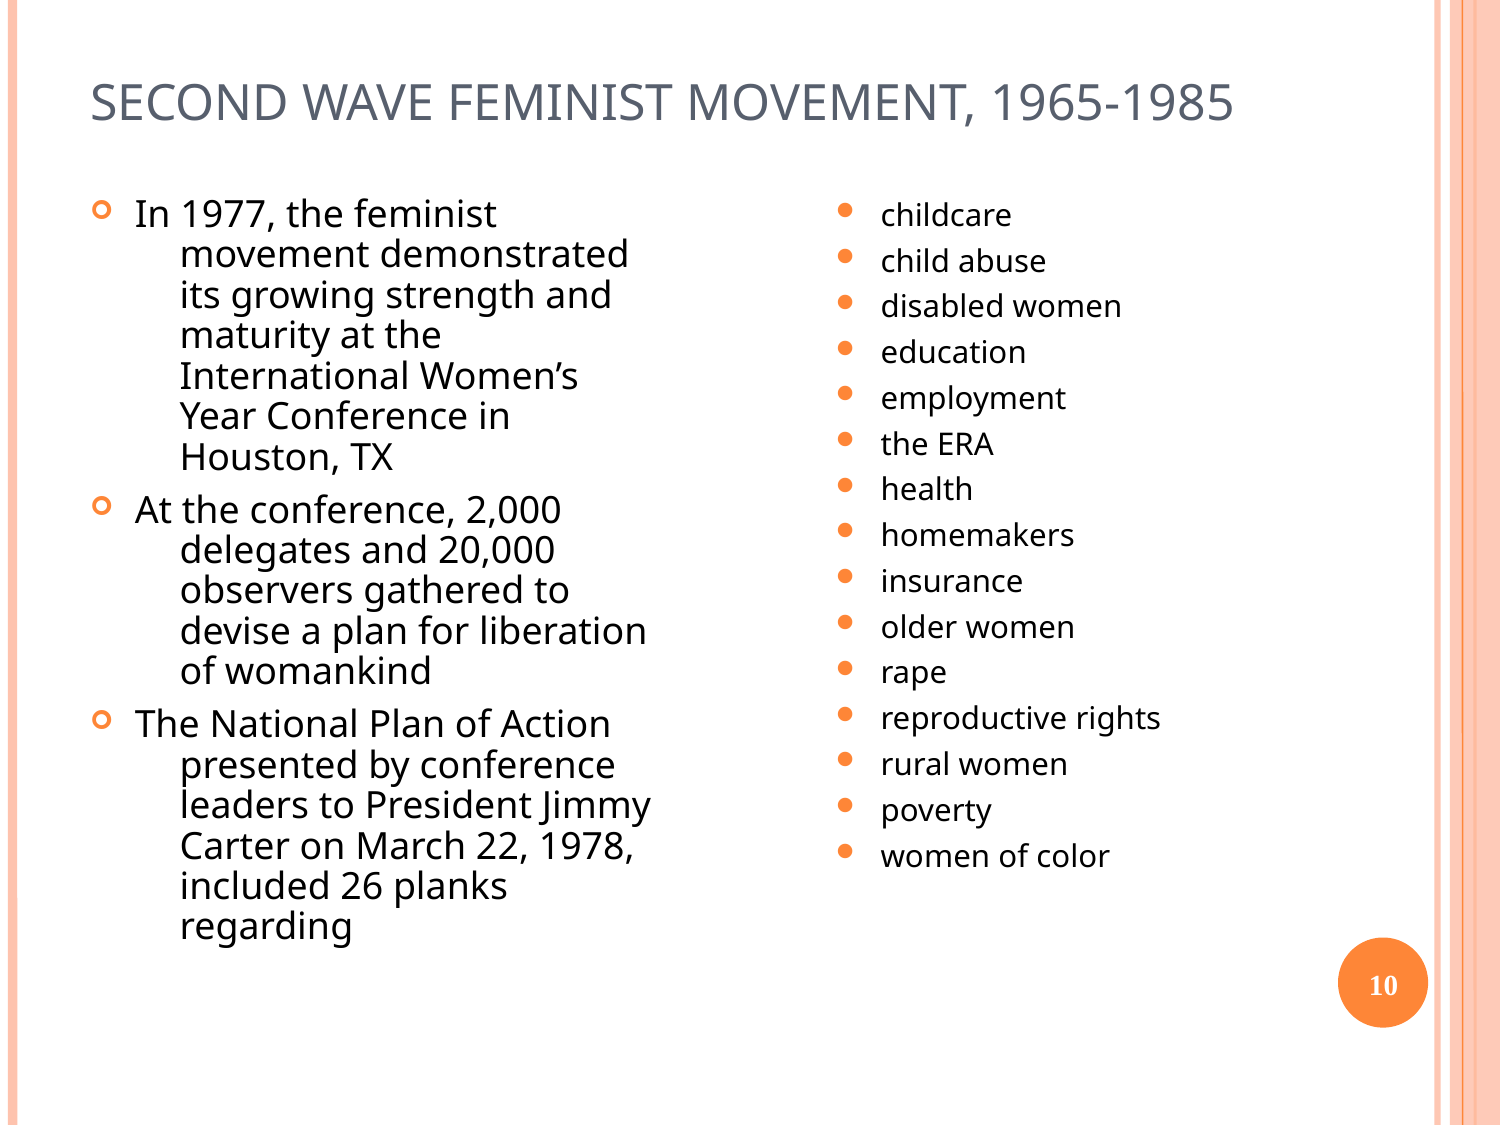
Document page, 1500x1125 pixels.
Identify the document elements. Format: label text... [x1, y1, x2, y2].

list childcare child abuse disabled women education employment the ERA health homemakers insurance older women rape reproductive rights rural women poverty women of color [700, 187, 1301, 1013]
list In 1977, the feminist movement demonstrated its growing strength and maturity at the International Women’s Year Conference in Houston, TX At the conference, 2,000 delegates and 20,000 observers gathered to devise a plan for liberation of womankind The National Plan of Action presented by conference leaders to President Jimmy Carter on March 22, 1978, included 26 planks regarding [75, 187, 676, 1013]
title Second Wave Feminist Movement, 1965-1985 [75, 45, 1300, 138]
text_box [1333, 940, 1434, 1027]
